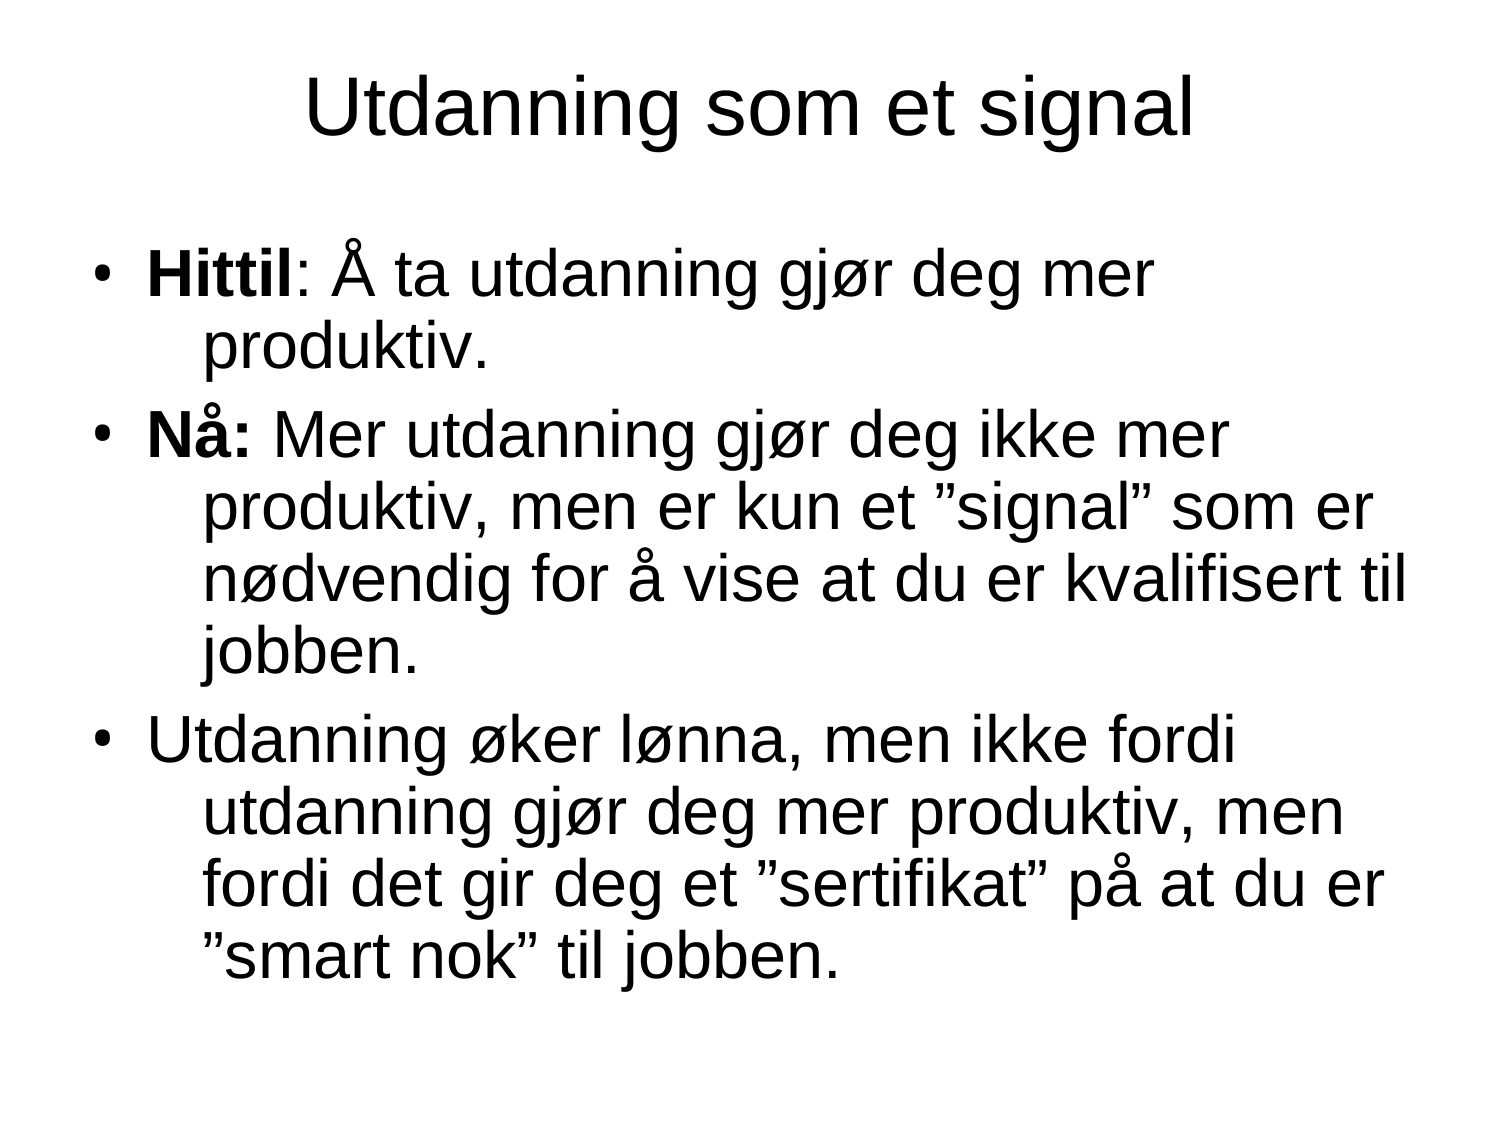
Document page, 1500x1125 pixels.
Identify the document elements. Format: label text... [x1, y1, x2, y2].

title Utdanning som et signal [75, 45, 1426, 231]
list Hittil: Å ta utdanning gjør deg mer produktiv. Nå: Mer utdanning gjør deg ikke mer produktiv, men er kun et ”signal” som er nødvendig for å vise at du er kvalifisert til jobben. Utdanning øker lønna, men ikke fordi utdanning gjør deg mer produktiv, men fordi det gir deg et ”sertifikat” på at du er ”smart nok” til jobben. [75, 231, 1426, 1071]
